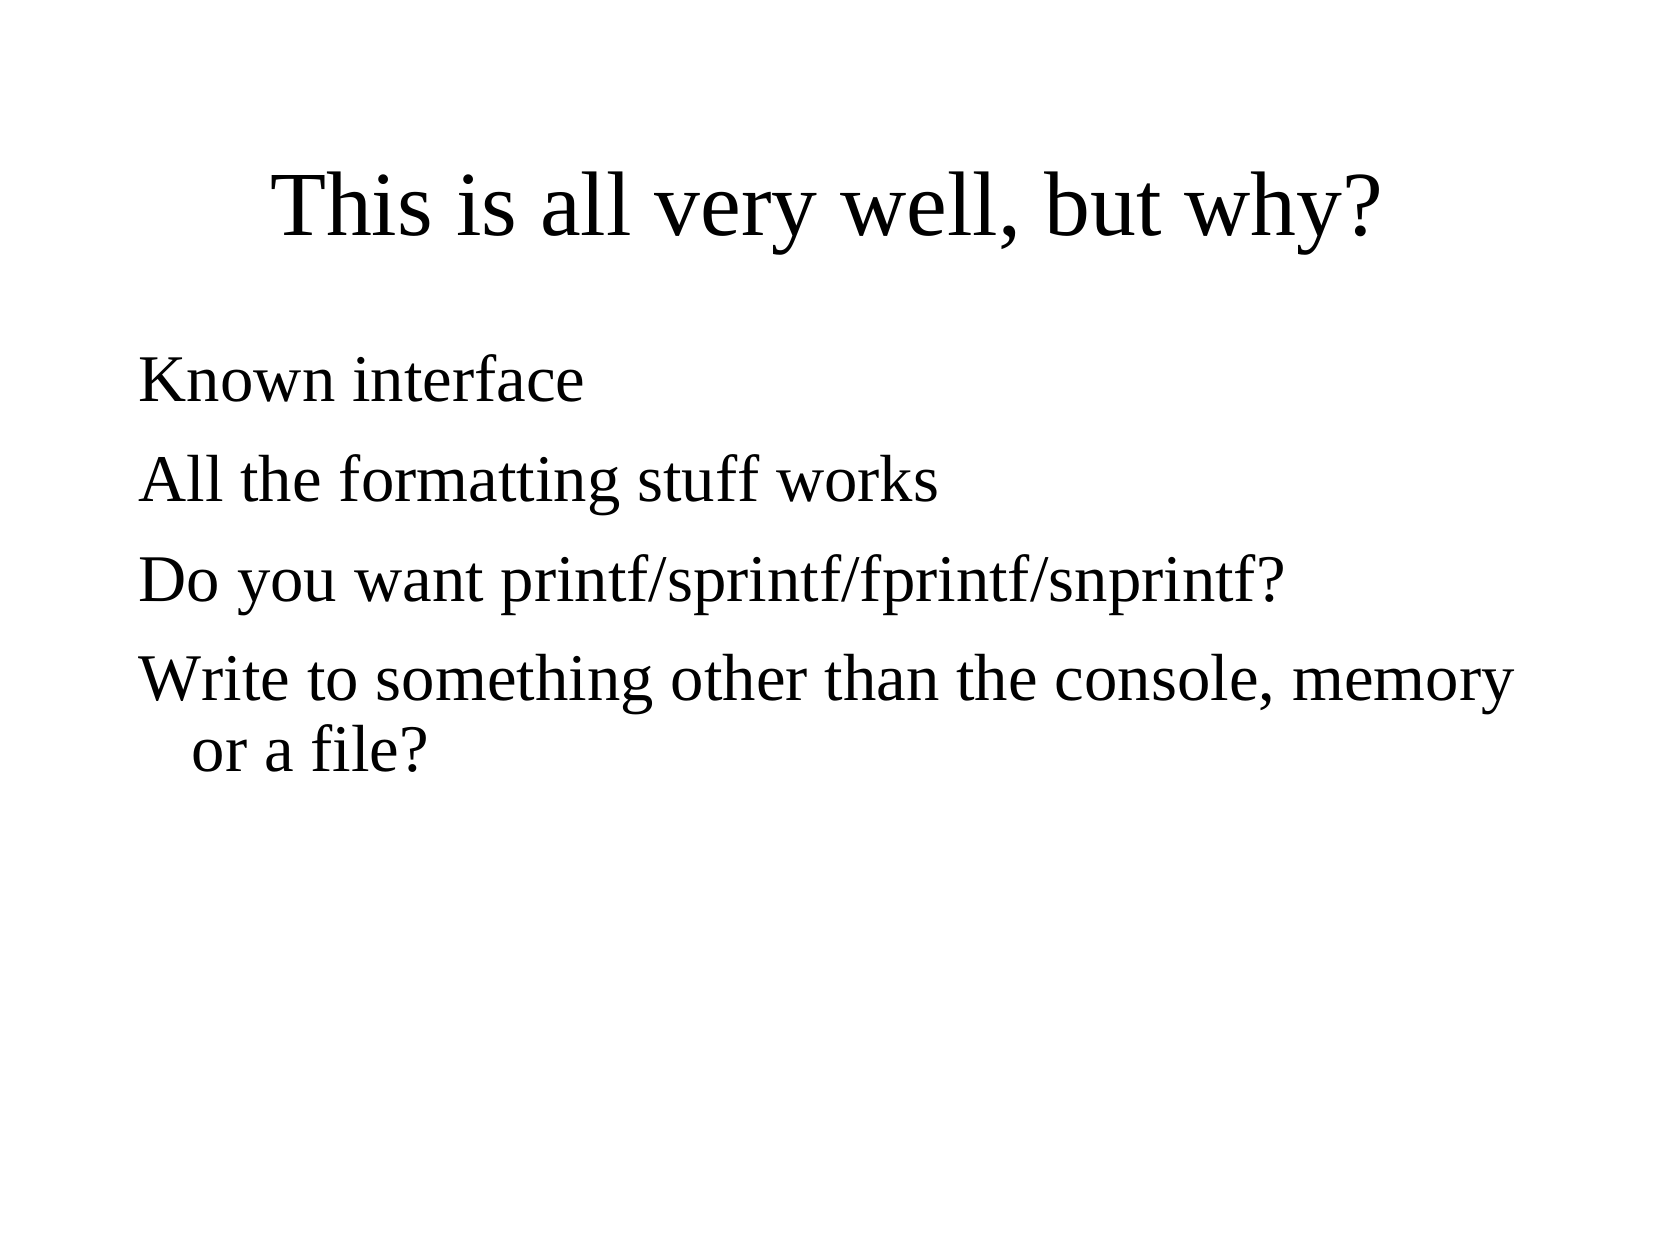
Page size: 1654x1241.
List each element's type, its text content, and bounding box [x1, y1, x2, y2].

list Known interface All the formatting stuff works Do you want printf/sprintf/fprintf/snprintf? Write to something other than the console, memory or a file? [121, 344, 1534, 1127]
title This is all very well, but why? [121, 102, 1534, 311]
